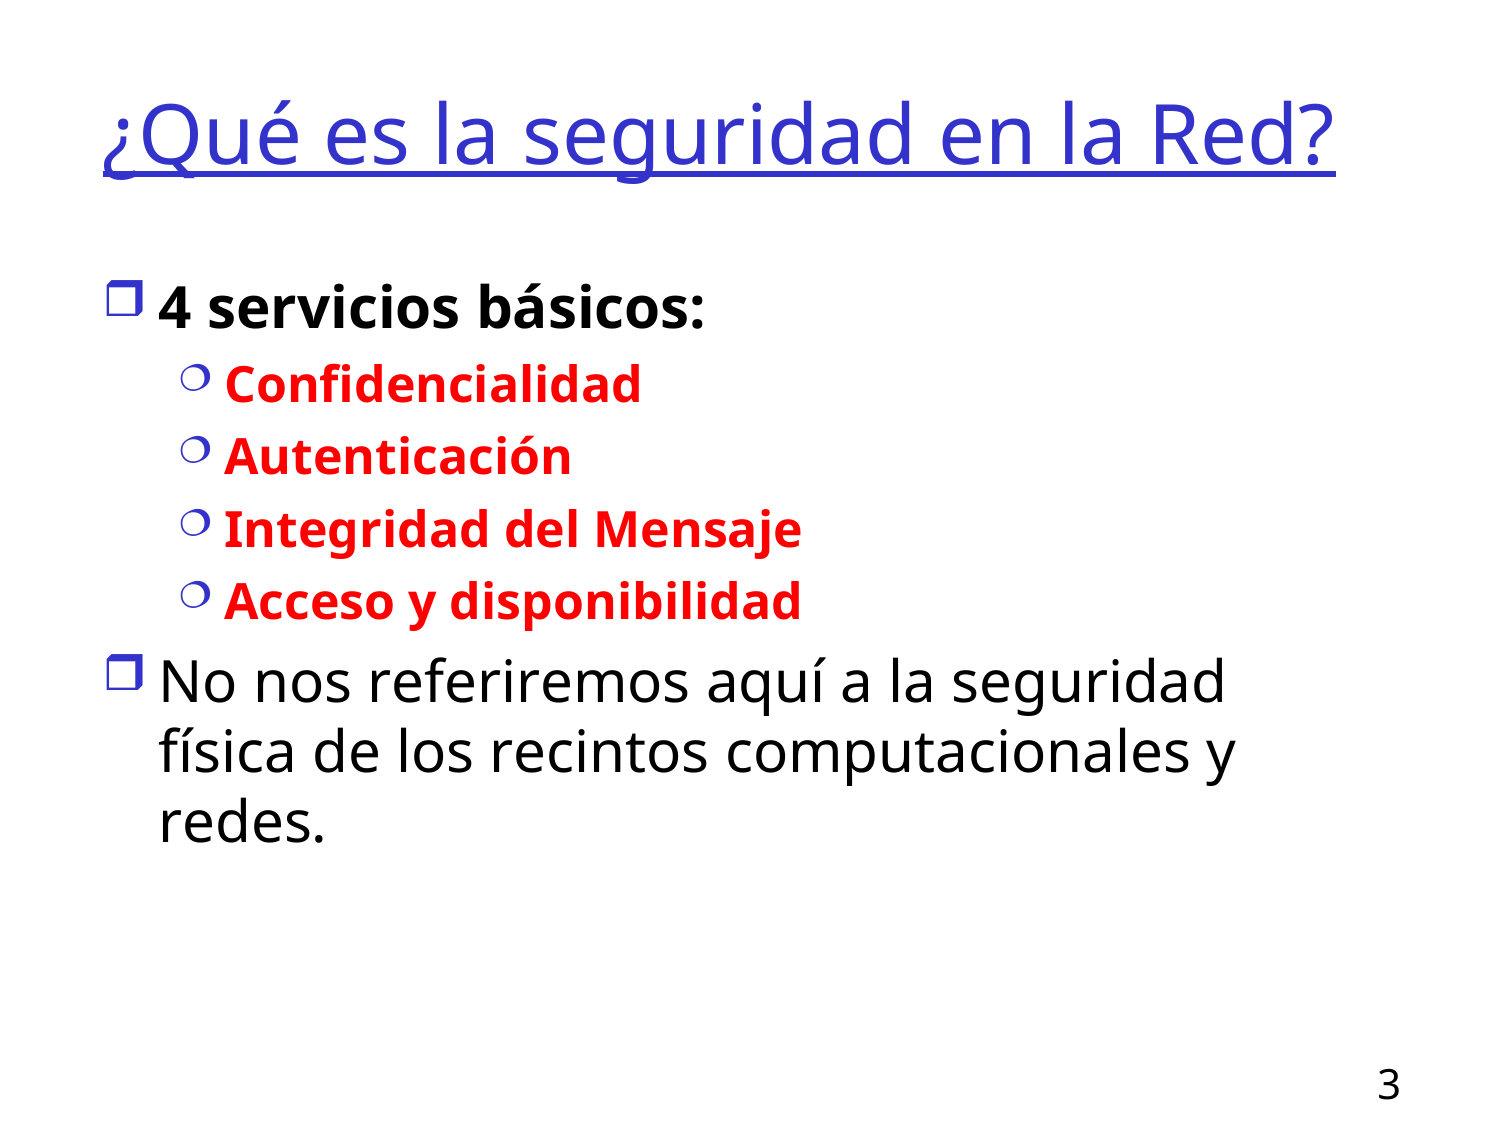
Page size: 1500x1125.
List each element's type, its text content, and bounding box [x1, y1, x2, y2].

title ¿Qué es la seguridad en la Red? [87, 23, 1363, 239]
list 4 servicios básicos: Confidencialidad Autenticación Integridad del Mensaje Acceso y disponibilidad No nos referiremos aquí a la seguridad física de los recintos computacionales y redes. [87, 262, 1363, 1026]
